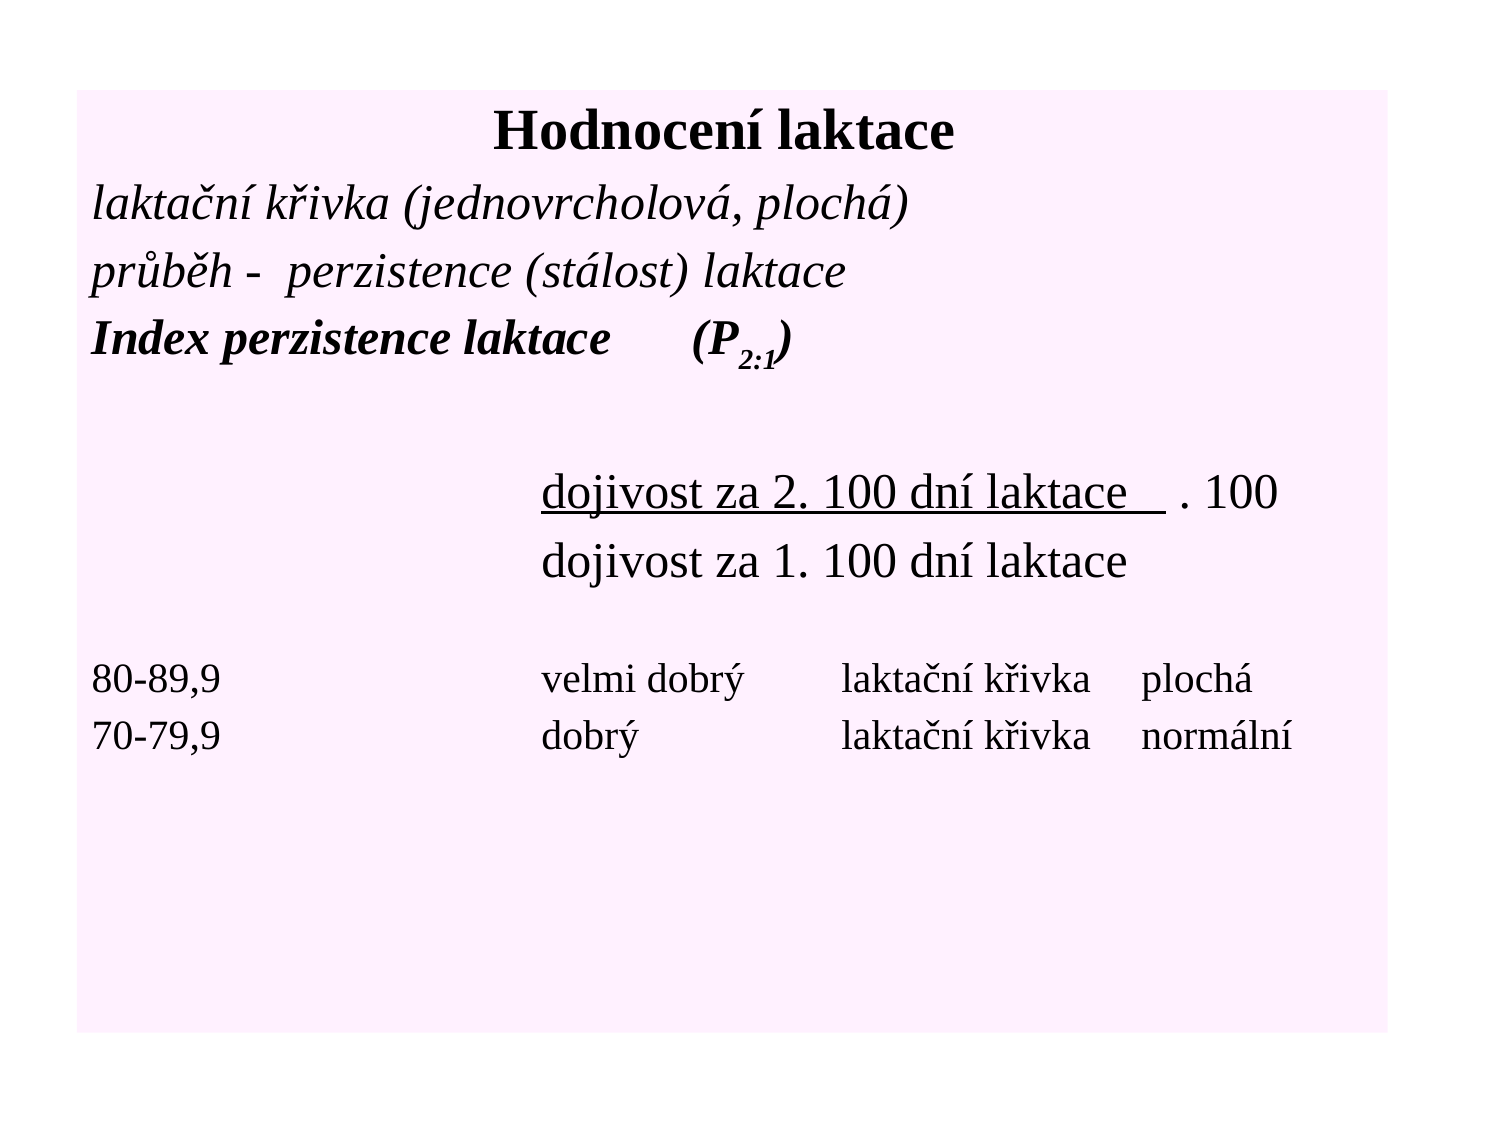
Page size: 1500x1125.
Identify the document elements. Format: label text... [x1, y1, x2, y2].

list Hodnocení laktace laktační křivka (jednovrcholová, plochá) průběh - perzistence (stálost) laktace Index perzistence laktace (P2:1) dojivost za 2. 100 dní laktace . 100 dojivost za 1. 100 dní laktace 80-89,9 velmi dobrý laktační křivka plochá 70-79,9 dobrý laktační křivka normální [76, 90, 1388, 1033]
